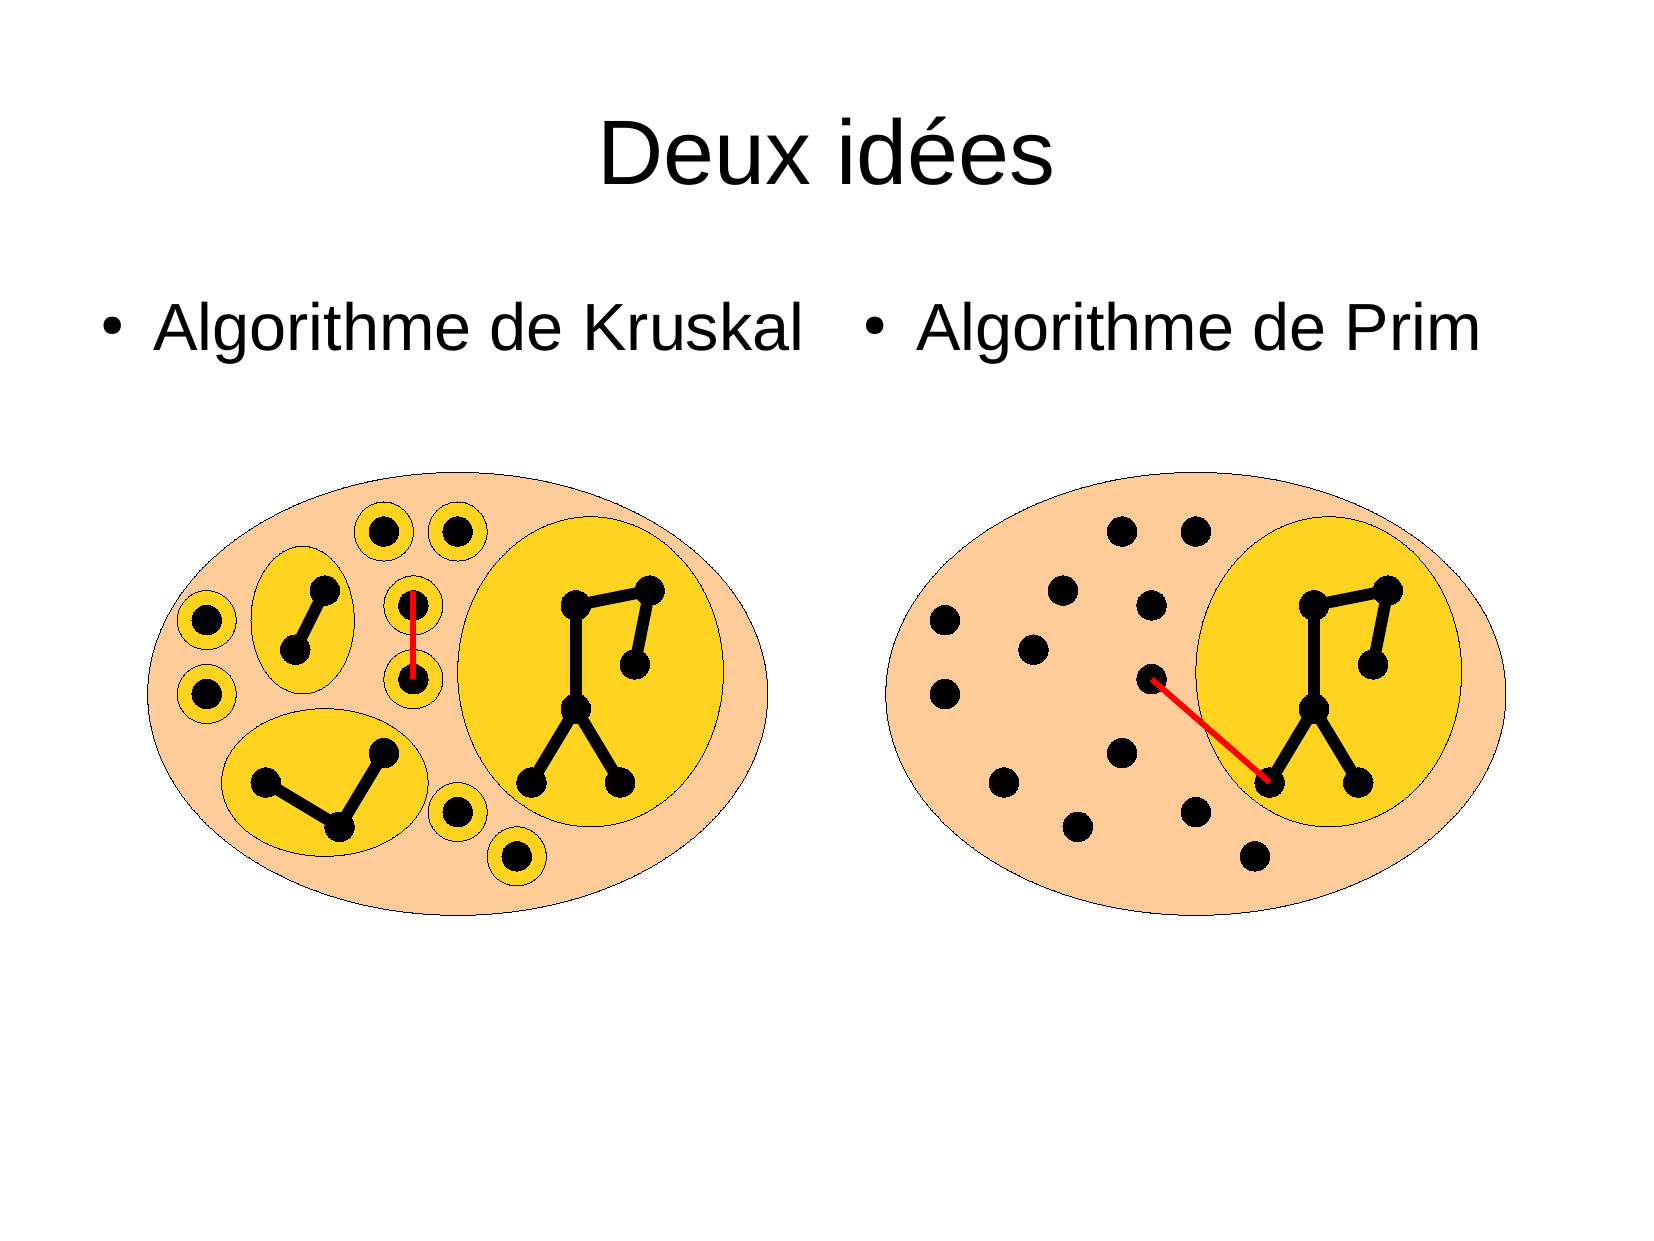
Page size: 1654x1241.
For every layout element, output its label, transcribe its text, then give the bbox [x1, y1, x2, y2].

text_box [885, 472, 1506, 916]
text_box [147, 472, 768, 916]
list Algorithme de Kruskal [82, 290, 809, 1109]
title Deux idées [82, 49, 1571, 257]
list Algorithme de Prim [845, 290, 1572, 1109]
